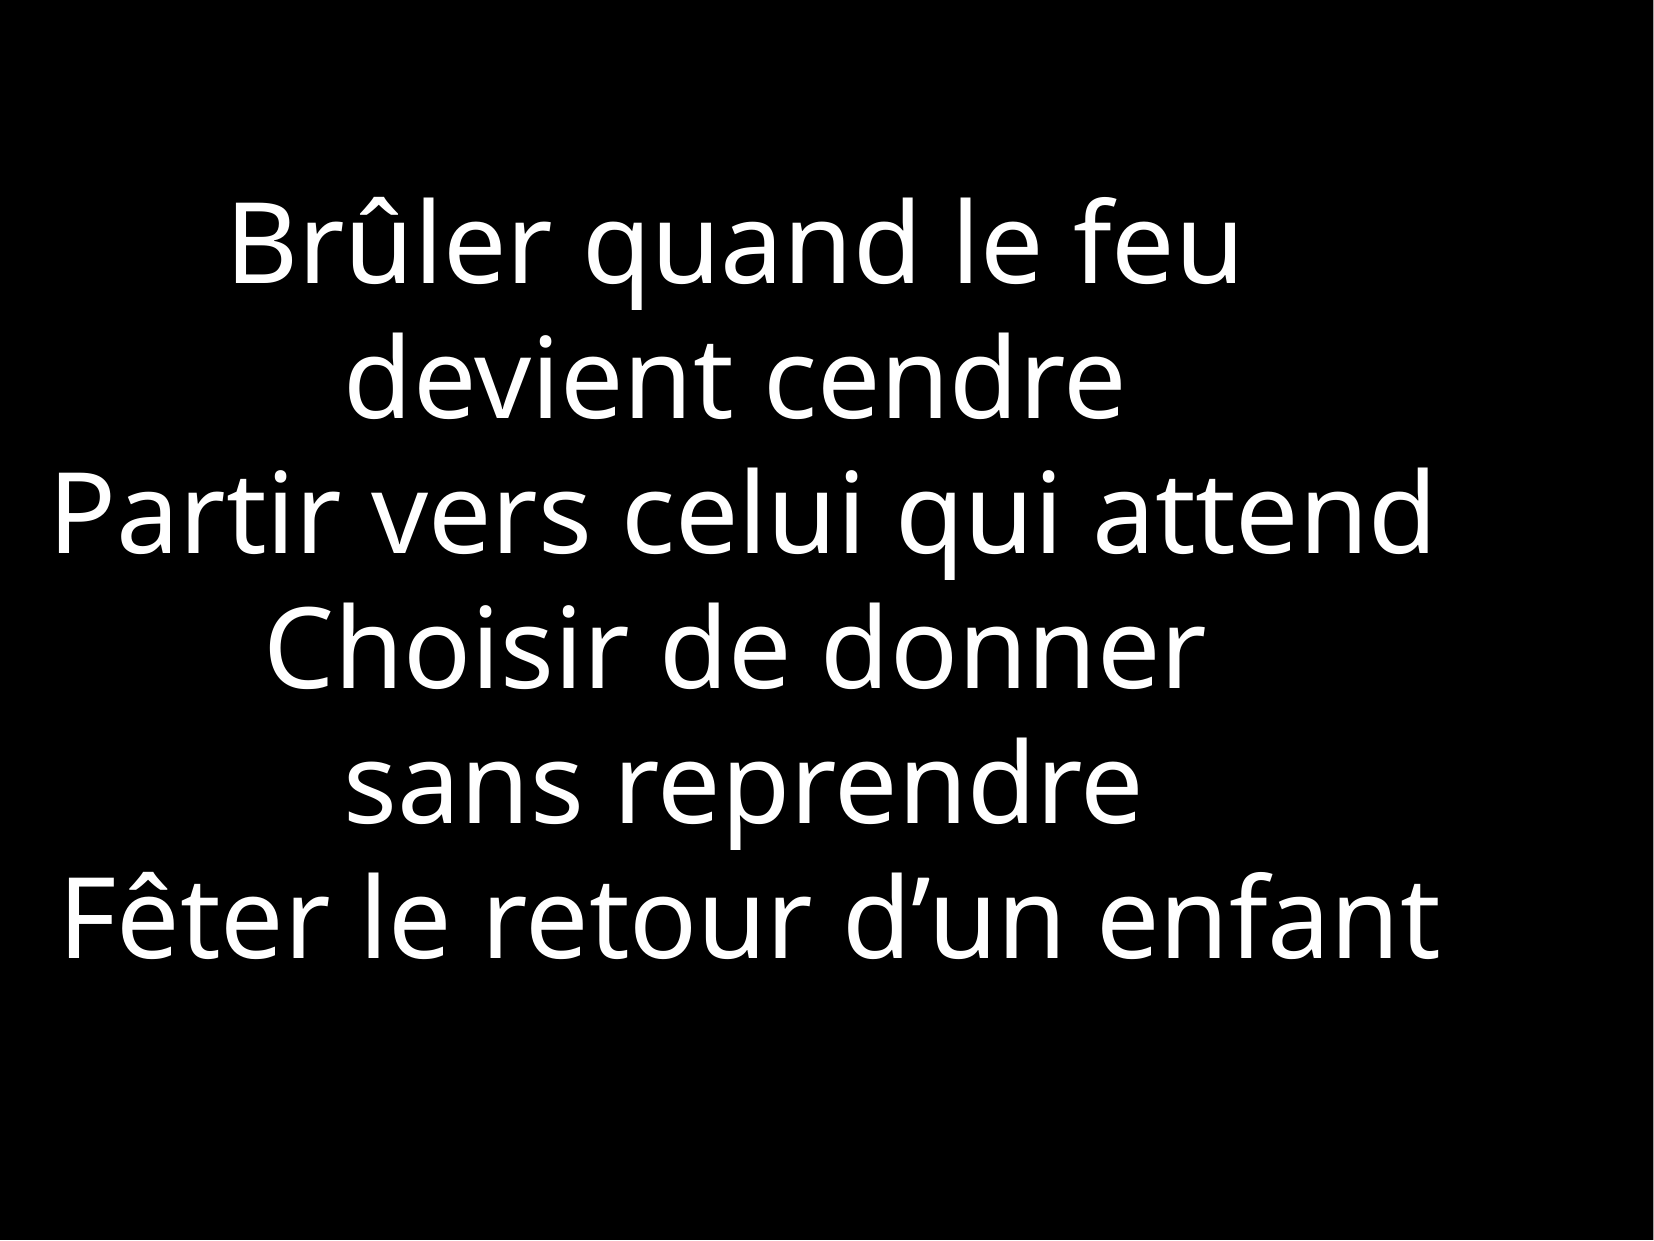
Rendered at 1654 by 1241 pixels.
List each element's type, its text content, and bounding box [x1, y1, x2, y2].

text_box Brûler quand le feu devient cendre Partir vers celui qui attend Choisir de donner sans reprendre Fêter le retour d’un enfant [0, 314, 1501, 839]
